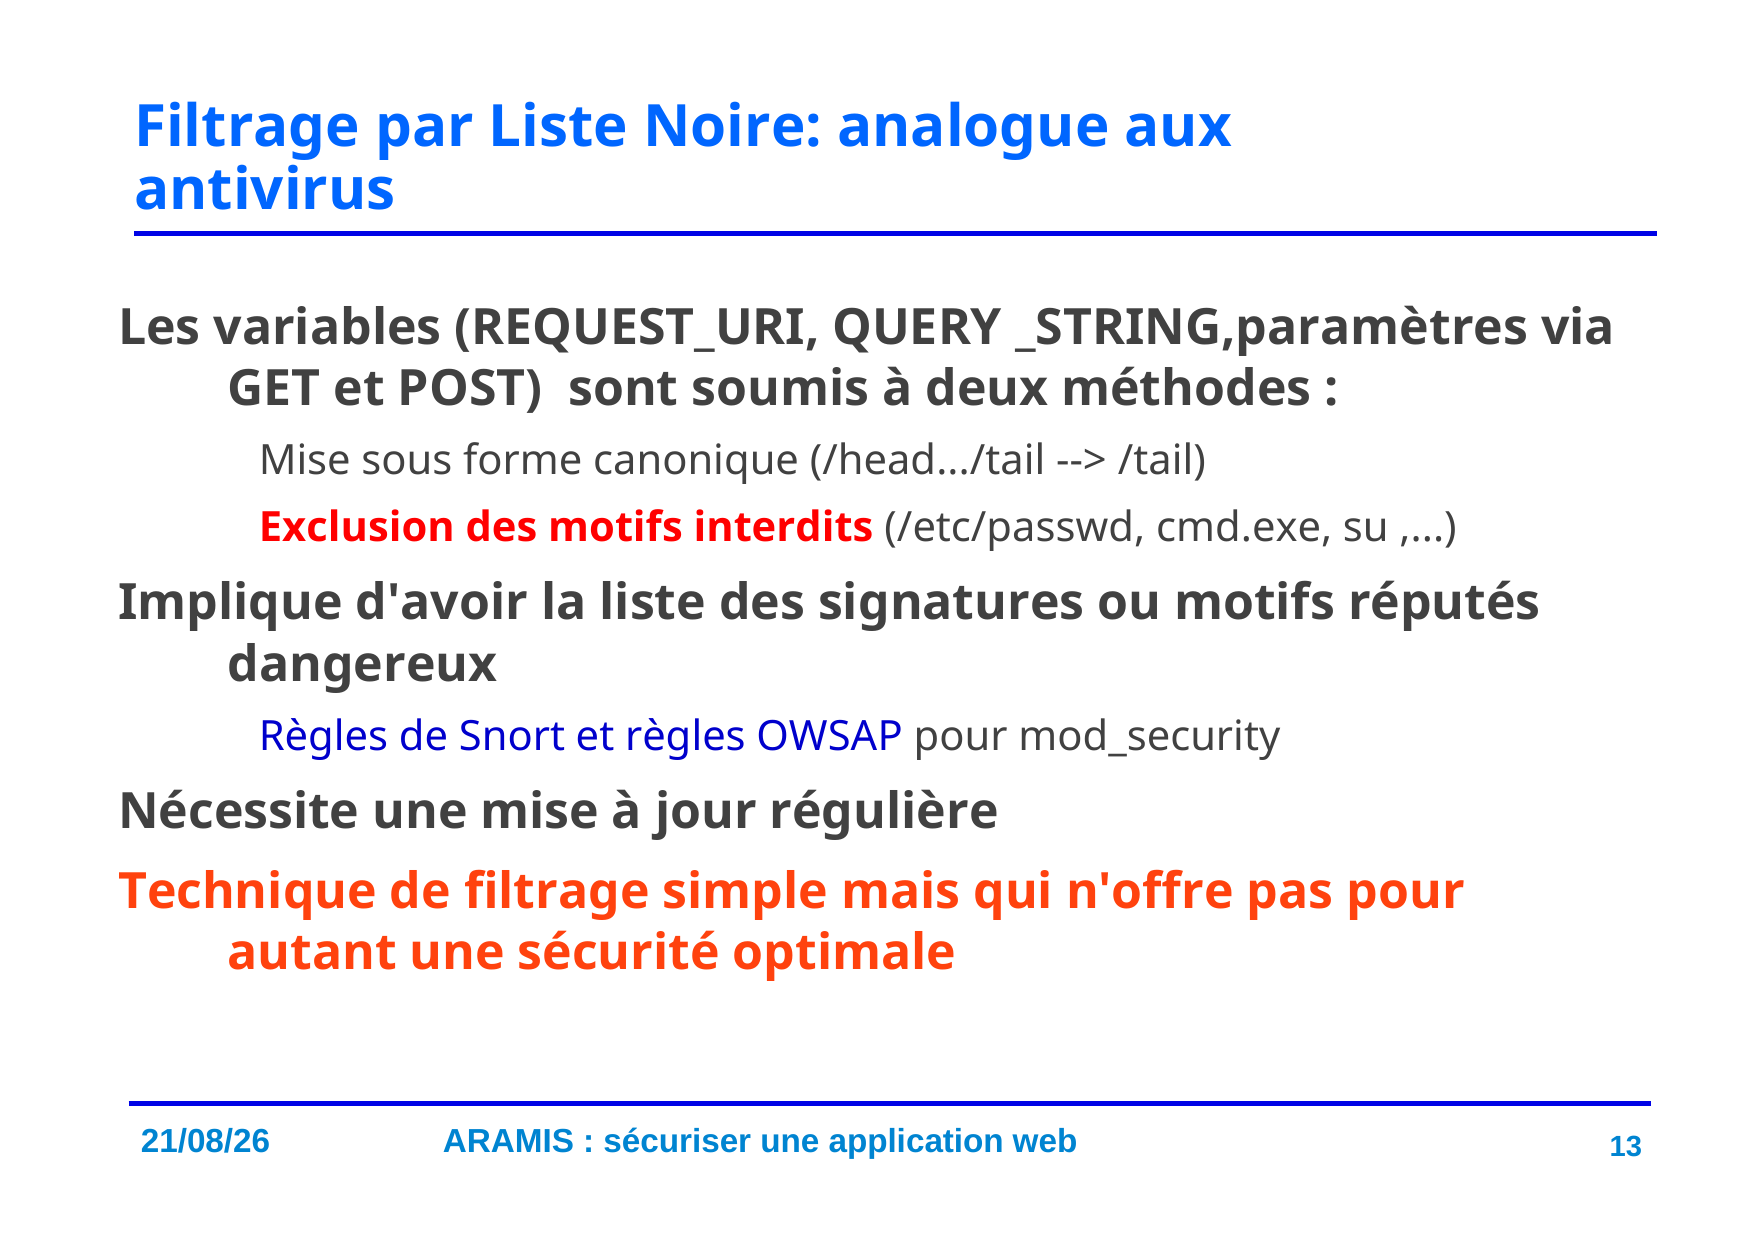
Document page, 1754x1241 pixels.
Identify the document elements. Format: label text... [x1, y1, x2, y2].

title Filtrage par Liste Noire: analogue aux antivirus [134, 96, 1456, 222]
list Les variables (REQUEST_URI, QUERY _STRING,paramètres via GET et POST) sont soumis à deux méthodes : Mise sous forme canonique (/head.../tail --> /tail) Exclusion des motifs interdits (/etc/passwd, cmd.exe, su ,...) Implique d'avoir la liste des signatures ou motifs réputés dangereux Règles de Snort et règles OWSAP pour mod_security Nécessite une mise à jour régulière Technique de filtrage simple mais qui n'offre pas pour autant une sécurité optimale [118, 295, 1641, 978]
